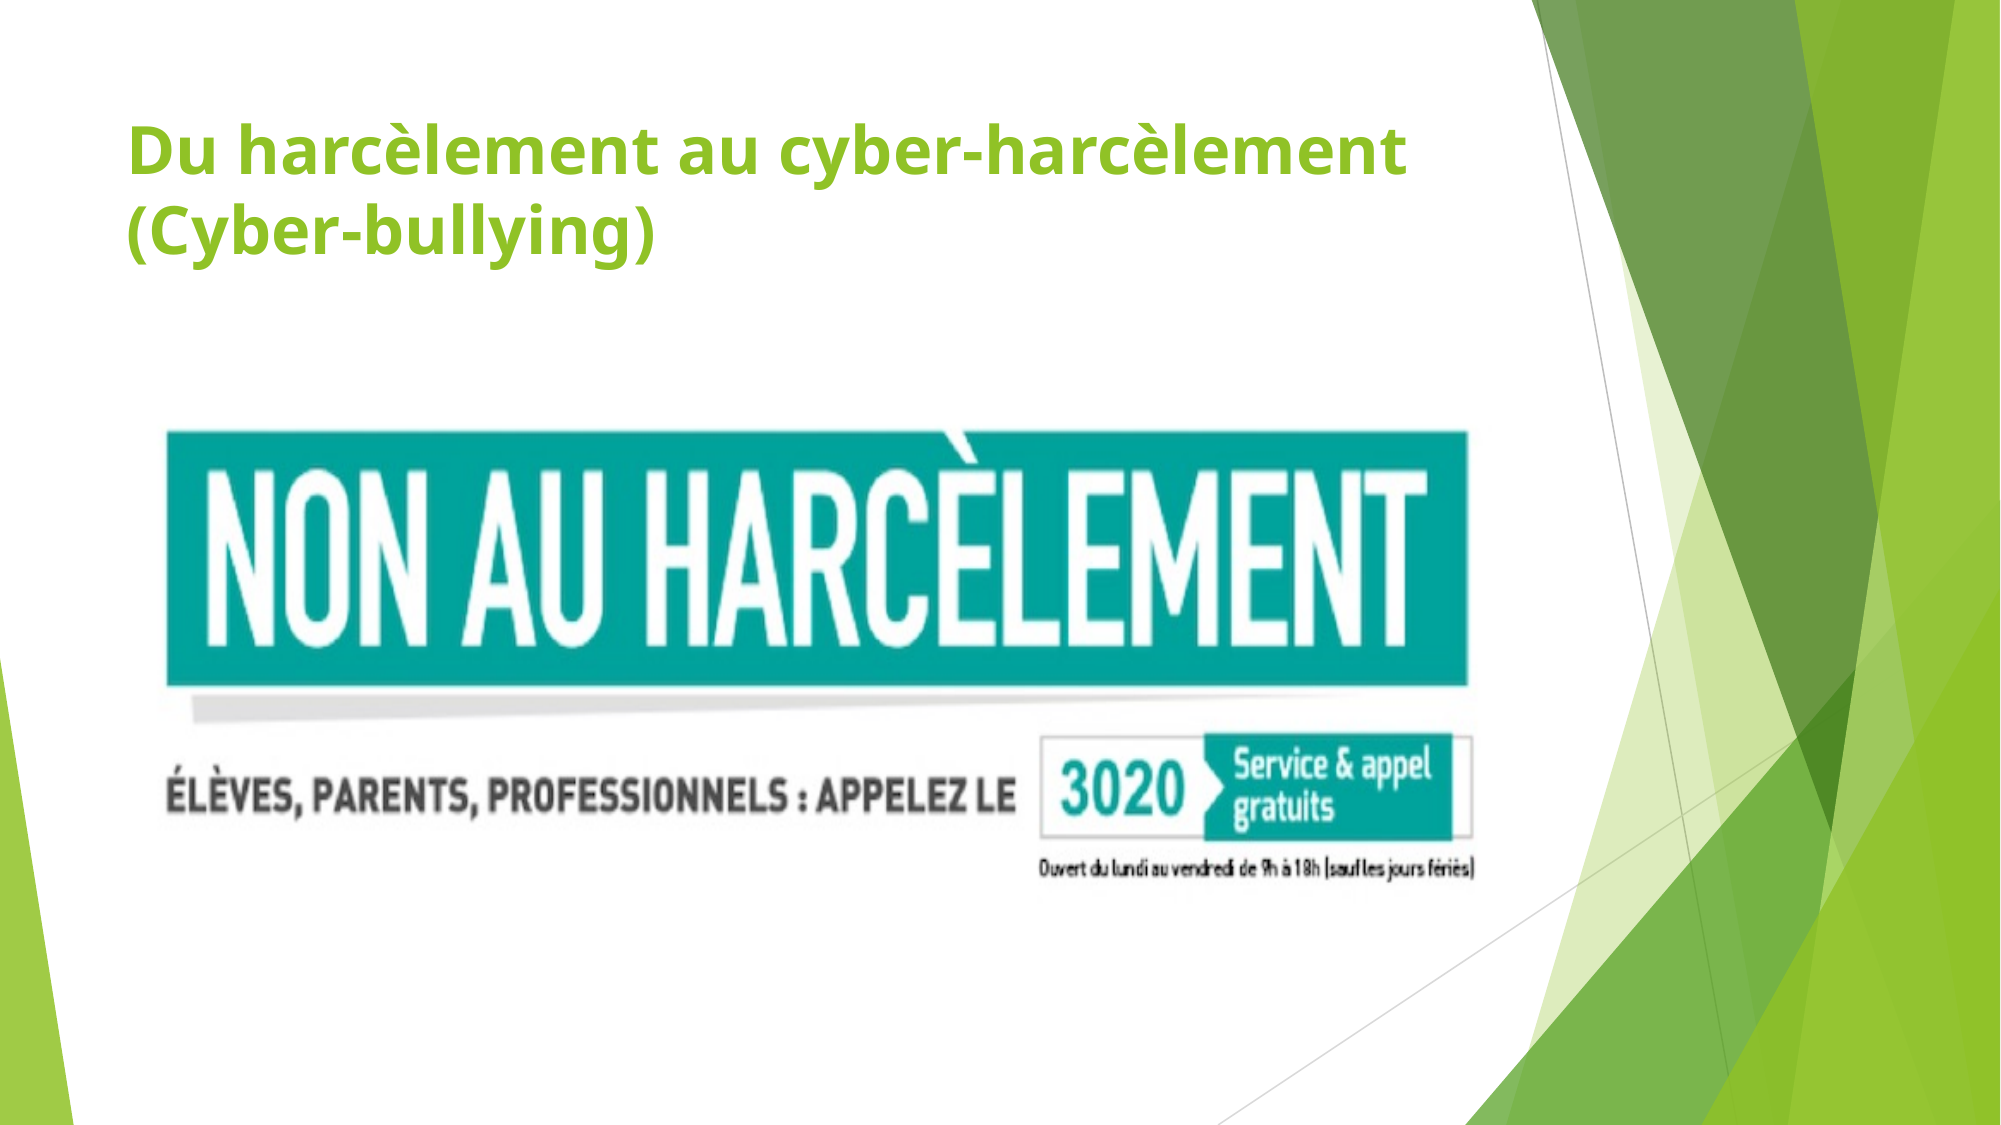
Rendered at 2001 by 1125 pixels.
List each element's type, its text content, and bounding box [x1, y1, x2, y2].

picture [131, 354, 1505, 915]
title Du harcèlement au cyber-harcèlement (Cyber-bullying) [111, 99, 1522, 317]
